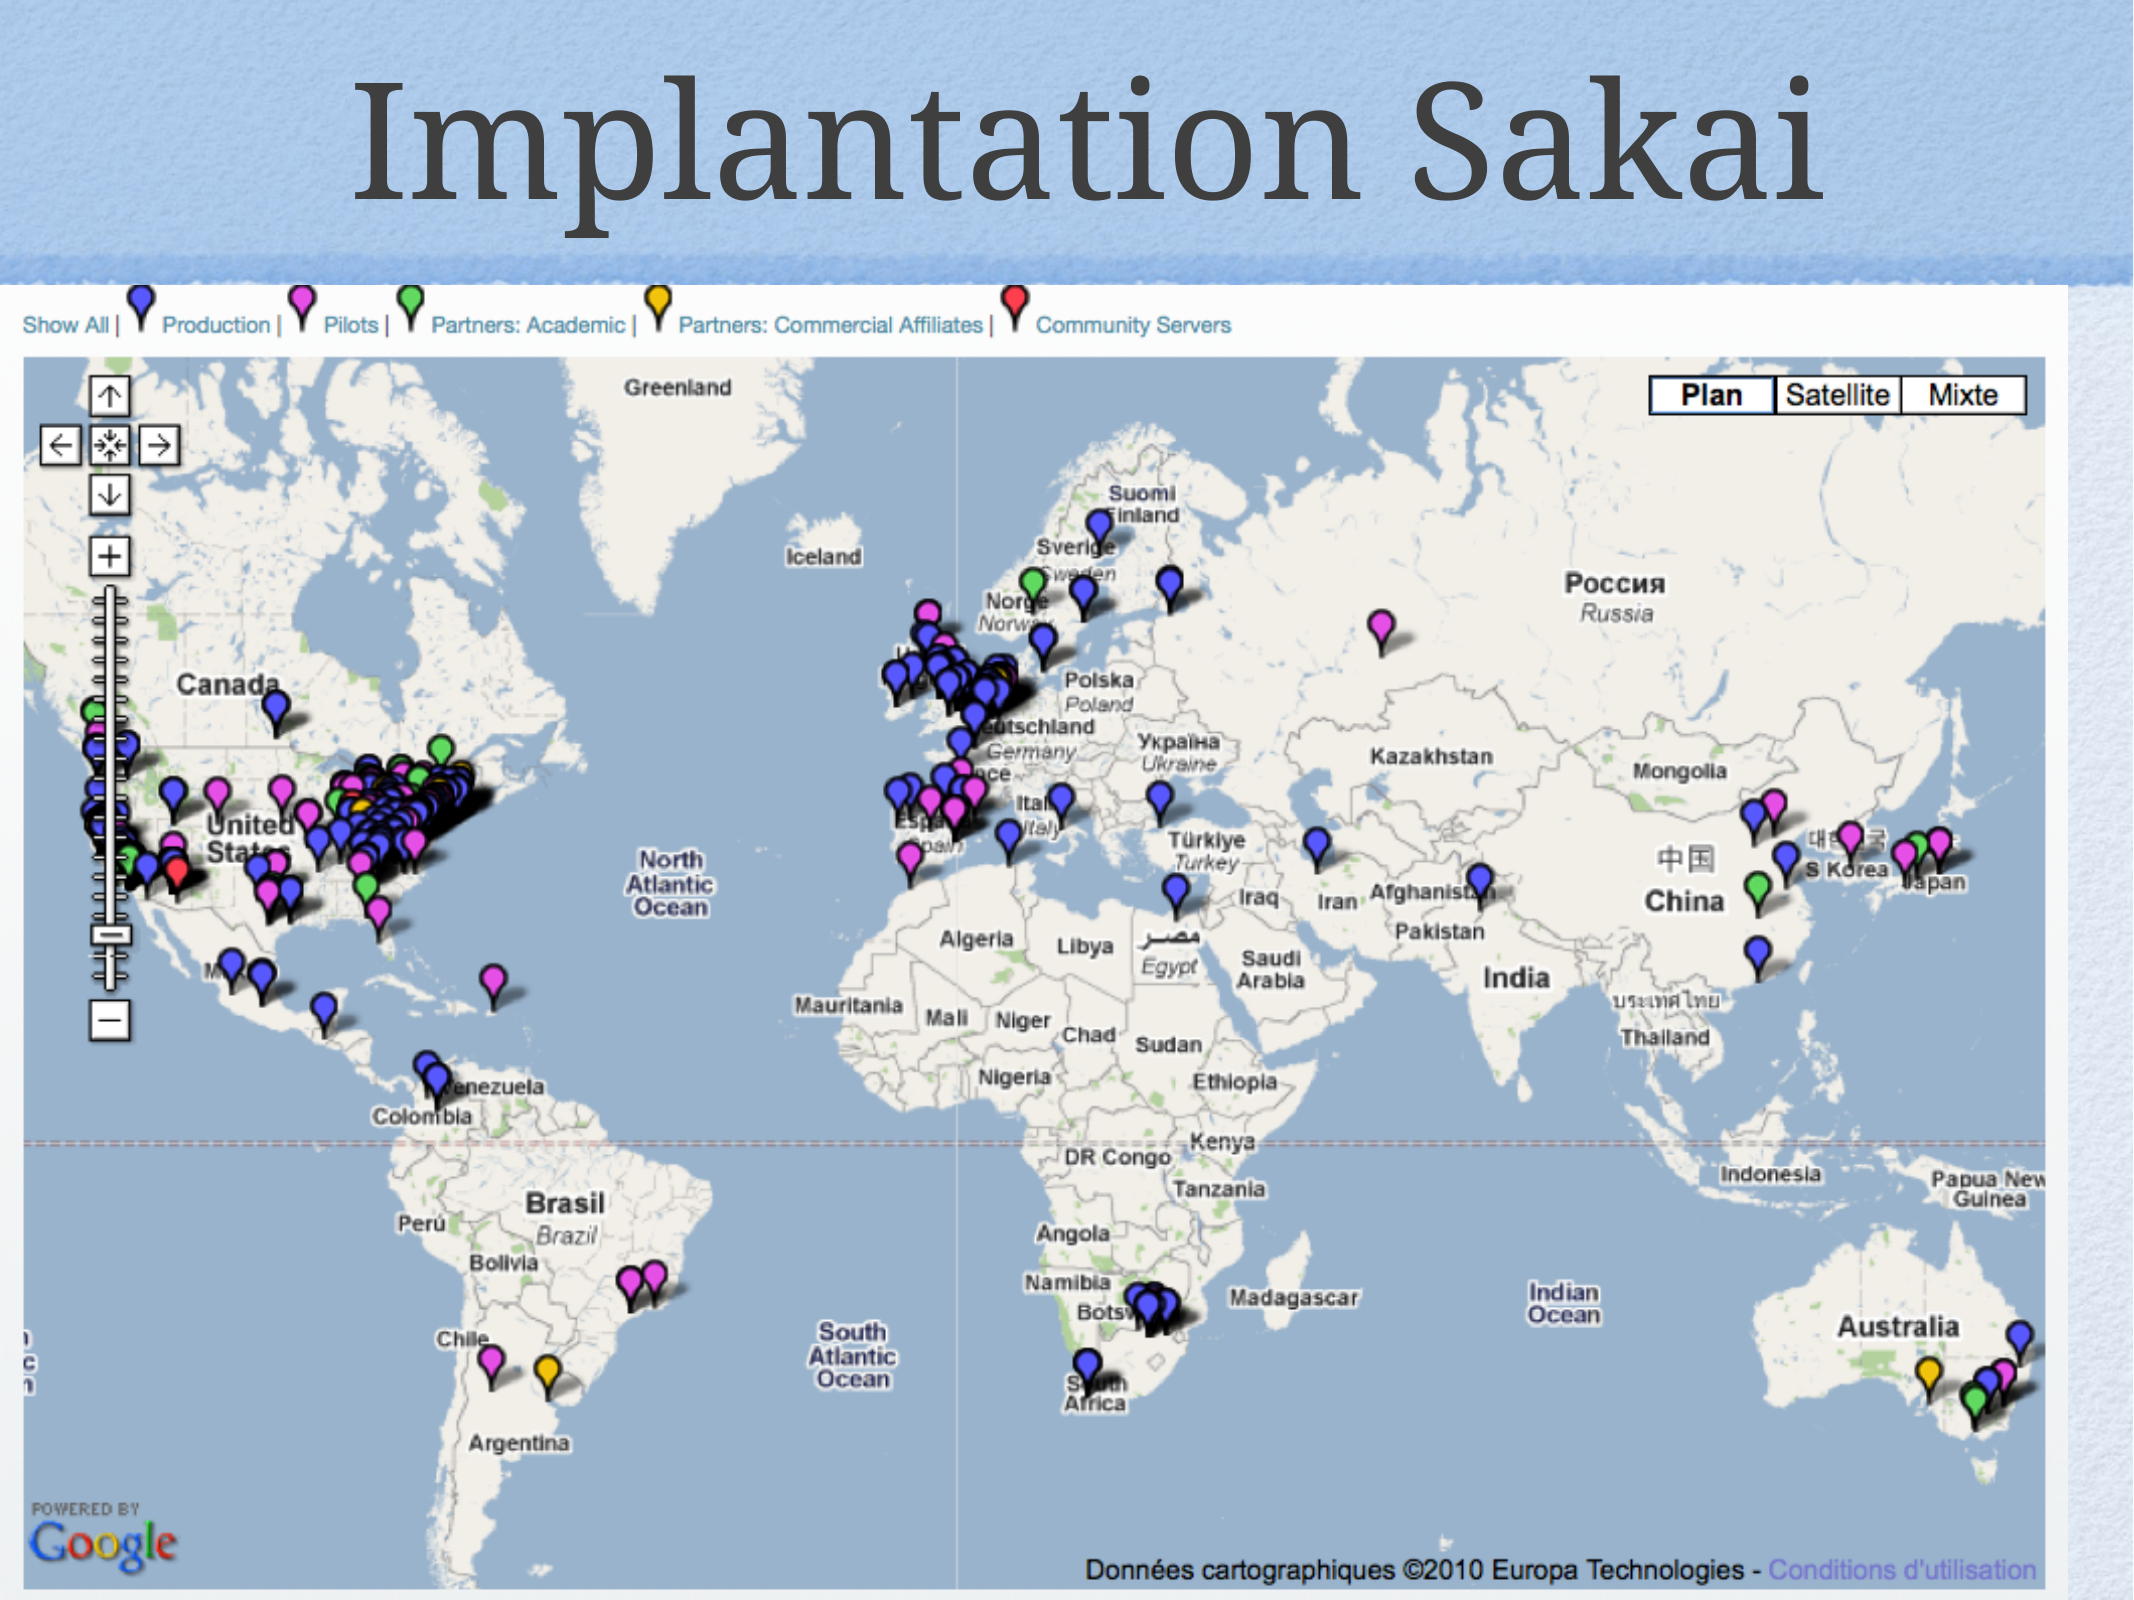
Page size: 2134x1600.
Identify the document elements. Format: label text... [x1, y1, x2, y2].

title Implantation Sakai [72, 24, 2061, 248]
picture [0, 0, 2134, 1600]
